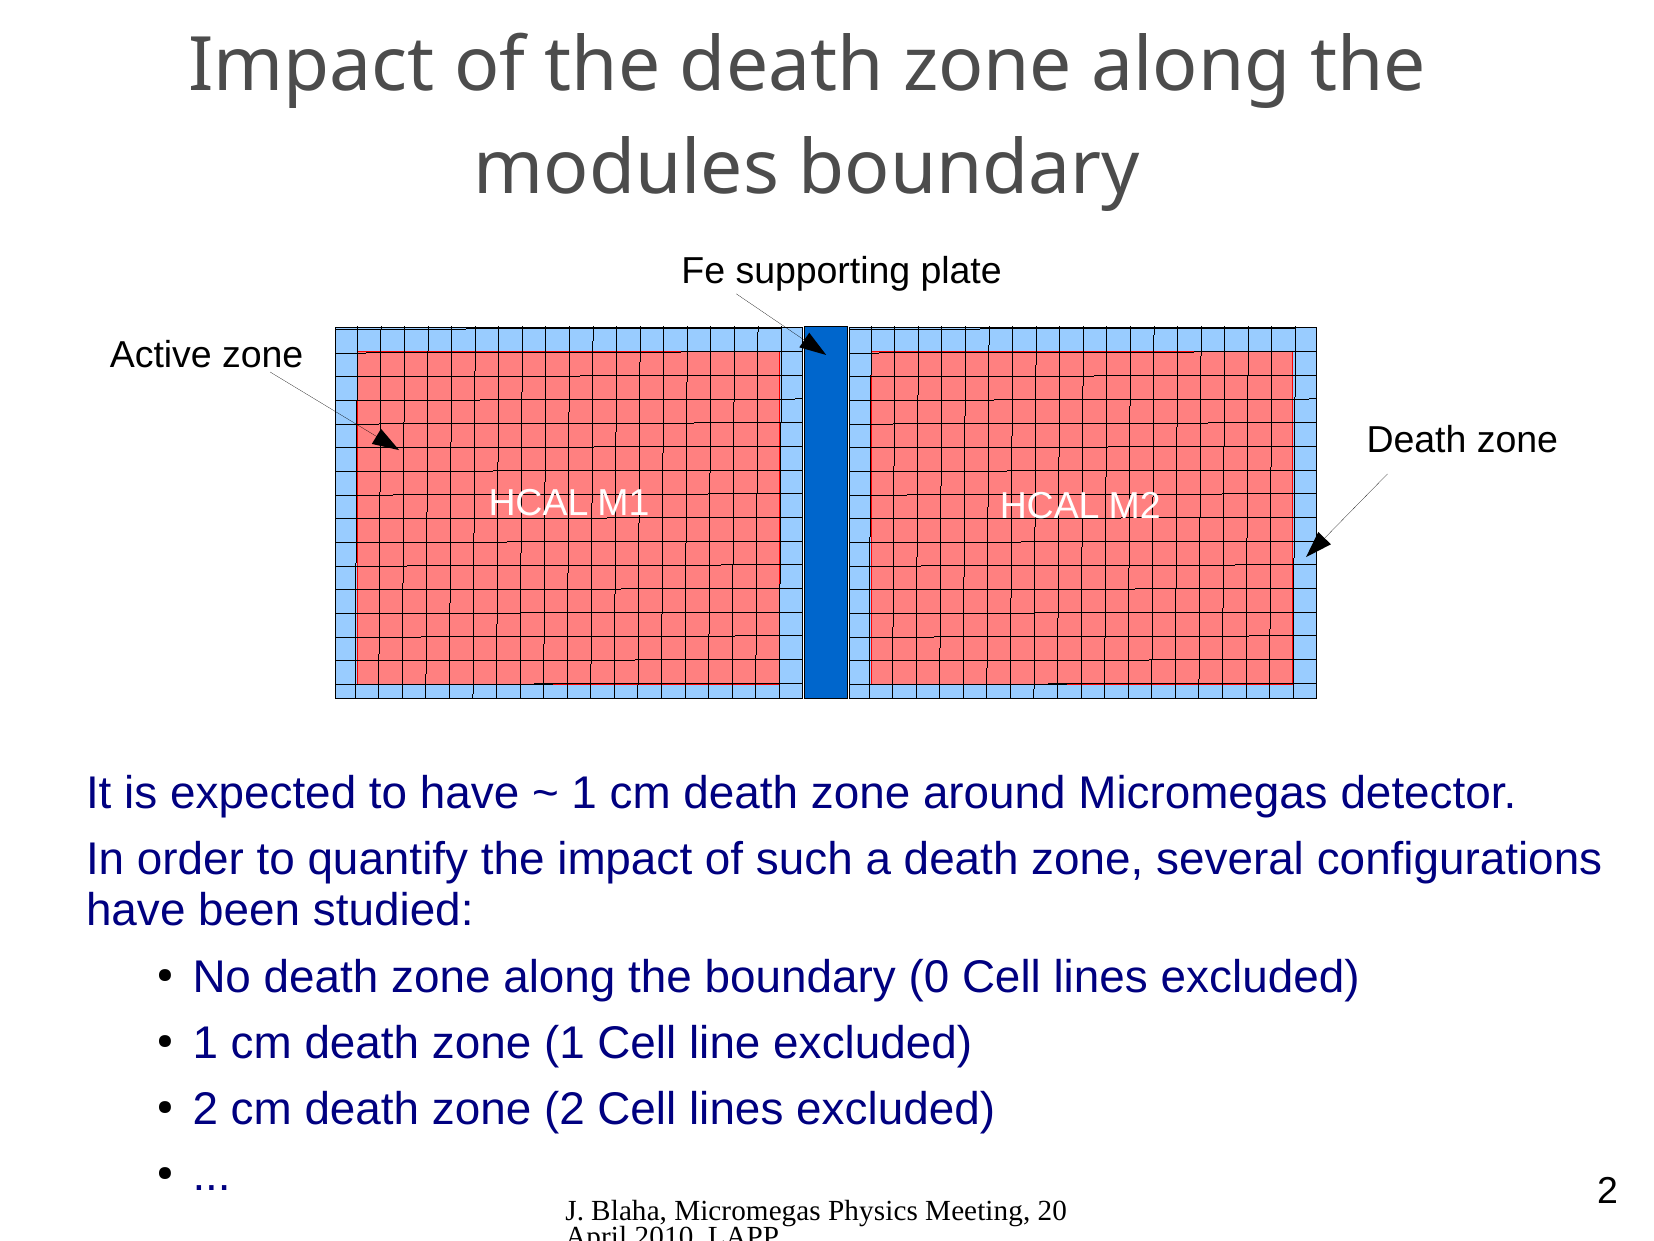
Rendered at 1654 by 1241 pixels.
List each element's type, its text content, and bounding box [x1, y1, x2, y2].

text_box [522, 424, 545, 447]
text_box [1271, 565, 1293, 588]
text_box [870, 590, 893, 613]
text_box [452, 401, 474, 423]
text_box [871, 496, 893, 518]
text_box [356, 614, 379, 637]
text_box [1106, 590, 1128, 612]
text_box [546, 377, 569, 399]
text_box [427, 590, 473, 613]
text_box [711, 329, 734, 351]
text_box [428, 401, 451, 423]
text_box [450, 637, 473, 660]
text_box [686, 589, 709, 612]
text_box [989, 448, 1011, 477]
text_box [615, 684, 661, 699]
text_box [546, 353, 569, 376]
text_box [356, 661, 378, 684]
text_box [451, 472, 474, 494]
text_box [688, 329, 710, 351]
text_box [450, 661, 473, 684]
text_box [475, 424, 498, 447]
text_box [1224, 542, 1246, 588]
text_box [1176, 684, 1198, 699]
text_box [1060, 400, 1082, 423]
text_box Death zone [1351, 411, 1573, 468]
text_box [757, 542, 780, 564]
text_box [758, 447, 780, 470]
text_box [686, 637, 708, 659]
text_box [592, 637, 614, 660]
text_box [663, 589, 685, 612]
text_box [710, 494, 733, 517]
text_box [893, 638, 916, 660]
text_box [1177, 471, 1200, 494]
text_box [756, 684, 779, 699]
text_box [988, 590, 1034, 613]
text_box [942, 448, 964, 471]
text_box [1060, 353, 1083, 376]
text_box [1200, 613, 1222, 636]
text_box [1131, 376, 1153, 399]
text_box [894, 543, 940, 589]
text_box [427, 614, 449, 636]
text_box [734, 447, 757, 470]
text_box [664, 329, 687, 375]
text_box [428, 424, 474, 447]
text_box [616, 447, 639, 470]
text_box [381, 448, 403, 471]
text_box [427, 637, 449, 660]
text_box [1153, 589, 1175, 612]
text_box [1247, 589, 1270, 612]
text_box [1225, 352, 1248, 375]
text_box [734, 494, 756, 517]
text_box [1012, 566, 1034, 589]
text_box [757, 328, 803, 699]
text_box [640, 424, 663, 446]
text_box [989, 424, 1035, 447]
text_box [405, 330, 451, 352]
text_box [966, 353, 988, 376]
text_box [426, 685, 449, 699]
text_box [403, 614, 426, 660]
text_box [1177, 495, 1200, 517]
text_box [639, 566, 662, 588]
text_box [1200, 566, 1223, 588]
text_box [639, 589, 662, 612]
text_box [569, 531, 591, 541]
text_box [918, 519, 940, 542]
text_box [1247, 542, 1270, 564]
text_box [1011, 685, 1057, 699]
text_box [568, 590, 591, 612]
text_box [617, 376, 639, 399]
text_box [1270, 684, 1293, 699]
text_box [357, 401, 380, 435]
text_box [1153, 637, 1175, 659]
text_box [1223, 613, 1246, 636]
text_box [592, 542, 615, 565]
text_box [849, 327, 894, 699]
text_box [1060, 329, 1083, 352]
text_box [522, 400, 545, 423]
text_box [1201, 447, 1223, 470]
text_box [1129, 637, 1152, 683]
text_box [1247, 565, 1270, 588]
text_box [498, 531, 544, 565]
text_box [1200, 637, 1222, 659]
text_box [757, 589, 779, 612]
text_box [1060, 424, 1082, 447]
text_box [593, 353, 616, 375]
text_box [1247, 660, 1269, 683]
text_box [1272, 327, 1317, 541]
text_box [895, 330, 918, 352]
text_box [1106, 613, 1128, 636]
text_box [1107, 424, 1129, 470]
text_box [940, 661, 963, 684]
text_box [1153, 613, 1175, 636]
text_box [871, 448, 917, 471]
text_box [1271, 542, 1317, 699]
text_box [1272, 329, 1295, 351]
text_box [1153, 542, 1176, 565]
text_box [1248, 447, 1294, 470]
text_box [988, 535, 1011, 542]
text_box [592, 566, 615, 589]
text_box [941, 543, 964, 565]
text_box [428, 377, 451, 400]
text_box [1129, 613, 1152, 636]
text_box [1271, 589, 1293, 612]
text_box [1272, 352, 1295, 375]
text_box [475, 377, 498, 423]
text_box Fe supporting plate [666, 242, 1017, 299]
text_box [894, 567, 916, 589]
text_box [521, 566, 544, 589]
text_box [380, 614, 402, 637]
text_box [404, 448, 427, 471]
text_box [568, 637, 591, 660]
text_box [499, 377, 545, 399]
text_box [1013, 377, 1035, 399]
text_box [1178, 329, 1224, 375]
text_box [710, 589, 732, 612]
text_box [593, 400, 616, 423]
text_box [592, 613, 614, 636]
text_box [1154, 353, 1177, 375]
text_box [918, 495, 940, 518]
text_box [1012, 471, 1035, 477]
text_box [941, 590, 963, 613]
text_box [1249, 352, 1271, 375]
text_box [918, 448, 941, 471]
text_box [1058, 637, 1081, 660]
text_box [617, 400, 639, 423]
text_box [405, 353, 427, 376]
text_box [356, 567, 379, 589]
text_box [917, 614, 963, 660]
text_box [966, 377, 988, 400]
text_box [1154, 447, 1176, 470]
text_box [1059, 471, 1082, 477]
text_box [1202, 329, 1224, 351]
text_box [941, 519, 964, 542]
text_box [966, 327, 1012, 352]
text_box [523, 329, 545, 352]
text_box [1130, 424, 1153, 446]
text_box [640, 376, 663, 399]
text_box [1154, 471, 1176, 477]
text_box [1036, 377, 1059, 399]
text_box [1248, 423, 1271, 446]
text_box [381, 353, 404, 376]
text_box [965, 472, 988, 494]
text_box [639, 660, 661, 683]
text_box [1271, 494, 1294, 517]
text_box [427, 519, 450, 542]
text_box [941, 614, 963, 636]
text_box [870, 614, 916, 637]
text_box [546, 424, 568, 447]
text_box [756, 660, 779, 683]
text_box [474, 614, 520, 636]
text_box [474, 543, 497, 565]
text_box [758, 423, 780, 446]
text_box [356, 685, 378, 699]
text_box [1012, 535, 1034, 565]
text_box [357, 519, 379, 542]
text_box [895, 353, 918, 376]
text_box [568, 661, 614, 683]
text_box [545, 542, 568, 565]
text_box [870, 638, 892, 660]
text_box [357, 496, 379, 518]
text_box [942, 424, 964, 447]
text_box It is expected to have ~ 1 cm death zone around Micromegas detector. In order to quantify the impact of such a death zone, several configurations have been studied: No death zone along the boundary (0 Cell lines excluded) 1 cm death zone (1 Cell line excluded) 2 cm death zone (2 Cell lines excluded) ... [71, 759, 1619, 1209]
text_box [1176, 613, 1199, 636]
text_box [1201, 376, 1224, 399]
text_box [1011, 614, 1034, 636]
text_box [1152, 660, 1175, 683]
text_box [451, 566, 473, 589]
text_box [1177, 447, 1200, 470]
text_box [474, 637, 496, 660]
text_box [1105, 661, 1128, 683]
text_box [1107, 353, 1130, 375]
text_box [639, 531, 662, 541]
text_box [474, 661, 496, 684]
text_box [919, 353, 941, 376]
text_box [568, 613, 591, 636]
text_box [710, 518, 733, 541]
text_box [545, 566, 591, 589]
text_box [616, 531, 638, 541]
text_box [1129, 684, 1151, 699]
text_box [663, 566, 685, 588]
text_box [989, 353, 1012, 376]
text_box [965, 424, 988, 447]
text_box [1083, 535, 1105, 541]
text_box [733, 684, 755, 699]
text_box [405, 377, 427, 400]
text_box [1035, 637, 1057, 660]
text_box [499, 329, 522, 352]
text_box [521, 590, 544, 612]
text_box [403, 661, 449, 684]
text_box [1154, 376, 1177, 399]
text_box [404, 519, 426, 542]
text_box [709, 660, 732, 683]
text_box [545, 613, 567, 636]
text_box [570, 329, 616, 352]
text_box [1272, 423, 1294, 446]
text_box [1154, 424, 1200, 446]
text_box [1036, 424, 1059, 447]
text_box [544, 684, 567, 699]
text_box [335, 327, 357, 423]
text_box [639, 613, 685, 636]
text_box [1223, 684, 1246, 699]
text_box [941, 495, 964, 518]
text_box [593, 424, 639, 470]
text_box [1083, 400, 1106, 423]
text_box [917, 590, 940, 613]
text_box [403, 685, 425, 699]
text_box [1130, 542, 1152, 565]
text_box [1083, 471, 1106, 477]
text_box [1059, 566, 1081, 589]
text_box [662, 660, 685, 683]
text_box [568, 684, 590, 699]
text_box [710, 542, 733, 588]
text_box [1083, 448, 1106, 470]
text_box [592, 531, 615, 541]
text_box [569, 448, 592, 470]
text_box [640, 447, 686, 470]
text_box [1036, 471, 1058, 477]
text_box [1035, 566, 1058, 589]
text_box [1084, 329, 1106, 352]
text_box [404, 495, 450, 518]
text_box [687, 447, 710, 470]
text_box [1200, 542, 1223, 565]
text_box [380, 543, 426, 589]
text_box [1224, 471, 1247, 493]
text_box [381, 377, 404, 400]
text_box [917, 685, 939, 699]
text_box [1176, 589, 1199, 612]
text_box [335, 413, 379, 699]
text_box [917, 661, 939, 684]
text_box [1177, 542, 1199, 565]
text_box [451, 543, 473, 565]
text_box [1247, 684, 1269, 699]
text_box [871, 472, 893, 495]
text_box [379, 685, 402, 699]
text_box [545, 531, 568, 541]
text_box [499, 400, 521, 423]
text_box [733, 660, 755, 683]
text_box [965, 519, 987, 542]
text_box [1130, 471, 1153, 477]
text_box [1270, 636, 1293, 659]
text_box [942, 377, 965, 400]
text_box [544, 661, 567, 683]
text_box [663, 518, 686, 541]
text_box [474, 566, 497, 589]
text_box [380, 519, 403, 542]
text_box [1035, 661, 1057, 684]
text_box [665, 495, 686, 517]
text_box [452, 377, 474, 400]
text_box [734, 542, 756, 564]
text_box [758, 376, 781, 399]
text_box [664, 424, 686, 446]
text_box [895, 424, 917, 447]
text_box Active zone [95, 326, 319, 383]
text_box [662, 684, 685, 699]
text_box [789, 327, 803, 338]
text_box [711, 400, 757, 422]
text_box [1106, 542, 1129, 565]
title Impact of the death zone along the modules boundary [0, 18, 1635, 208]
text_box [1082, 684, 1104, 699]
text_box [1013, 400, 1035, 423]
text_box [498, 590, 520, 613]
text_box [942, 330, 965, 352]
text_box HCAL M2 [985, 477, 1176, 535]
text_box [734, 518, 756, 541]
text_box [1082, 613, 1105, 636]
text_box [1224, 494, 1247, 517]
text_box [965, 448, 988, 471]
text_box [663, 471, 686, 494]
text_box [521, 637, 567, 660]
text_box [709, 637, 732, 659]
text_box [687, 518, 709, 541]
text_box [592, 566, 638, 612]
text_box [895, 401, 917, 423]
text_box [686, 660, 708, 683]
text_box [1013, 329, 1036, 352]
text_box [964, 614, 987, 636]
text_box [1225, 400, 1247, 422]
text_box [688, 352, 710, 375]
text_box [964, 637, 987, 660]
text_box [1224, 518, 1270, 541]
text_box [1036, 400, 1059, 423]
text_box [639, 637, 661, 659]
text_box [1106, 535, 1129, 541]
text_box [1248, 400, 1271, 422]
text_box [357, 472, 403, 518]
text_box [1013, 353, 1059, 376]
text_box [1152, 684, 1175, 699]
text_box [1058, 684, 1081, 699]
text_box [870, 543, 893, 566]
text_box [358, 330, 380, 376]
text_box [1271, 518, 1294, 541]
text_box [476, 329, 498, 352]
text_box [918, 424, 941, 447]
text_box [593, 376, 616, 399]
text_box [734, 471, 757, 493]
text_box [1130, 535, 1152, 541]
text_box [546, 329, 569, 352]
text_box [870, 567, 893, 589]
text_box [894, 519, 917, 542]
text_box [450, 614, 473, 636]
text_box [569, 424, 592, 447]
text_box [617, 353, 663, 375]
text_box [617, 329, 640, 352]
text_box [1082, 590, 1105, 612]
text_box [1177, 566, 1199, 588]
text_box [523, 353, 545, 376]
text_box [871, 377, 894, 400]
text_box [451, 495, 473, 518]
text_box [569, 542, 591, 565]
text_box [663, 542, 709, 565]
text_box [427, 543, 450, 565]
text_box [1225, 329, 1248, 351]
text_box [403, 590, 426, 613]
text_box [1035, 535, 1058, 541]
text_box [428, 472, 450, 494]
text_box [497, 661, 520, 684]
text_box [497, 685, 520, 699]
text_box [1082, 661, 1104, 683]
text_box [1178, 376, 1200, 399]
text_box [1012, 448, 1035, 470]
text_box [380, 543, 403, 566]
text_box [521, 613, 544, 636]
text_box [1200, 518, 1223, 541]
text_box [1131, 353, 1153, 375]
text_box [735, 329, 781, 351]
text_box [664, 400, 686, 423]
text_box [358, 377, 380, 400]
text_box [640, 400, 663, 423]
text_box [615, 613, 638, 636]
text_box [1035, 590, 1058, 612]
text_box [356, 590, 379, 613]
text_box [381, 424, 403, 447]
text_box [965, 495, 985, 518]
text_box [1107, 471, 1129, 477]
text_box [942, 353, 965, 376]
text_box [919, 330, 941, 352]
text_box [381, 401, 427, 423]
text_box [711, 352, 734, 375]
text_box [546, 400, 592, 423]
text_box [497, 637, 520, 660]
text_box [591, 684, 614, 699]
text_box [735, 352, 757, 375]
text_box HCAL M1 [473, 473, 665, 531]
text_box [1153, 566, 1176, 588]
text_box [1130, 447, 1153, 470]
text_box [709, 684, 732, 699]
text_box [942, 401, 988, 423]
text_box [1176, 637, 1199, 659]
text_box [450, 685, 496, 699]
text_box [988, 566, 1011, 589]
text_box [711, 376, 734, 399]
text_box [964, 590, 987, 613]
text_box [733, 613, 779, 659]
text_box [1037, 329, 1059, 352]
text_box [871, 401, 894, 447]
text_box [404, 472, 427, 494]
text_box [940, 685, 963, 699]
text_box [988, 543, 1011, 565]
text_box [918, 401, 941, 423]
text_box [894, 472, 917, 518]
text_box [1224, 447, 1247, 470]
text_box [733, 565, 756, 588]
text_box [687, 471, 733, 517]
text_box [893, 661, 916, 684]
text_box [1107, 376, 1130, 399]
text_box [1200, 589, 1246, 612]
text_box [804, 326, 848, 699]
text_box [452, 327, 475, 352]
text_box [498, 566, 520, 589]
text_box [964, 685, 986, 699]
text_box [1176, 660, 1222, 683]
text_box [428, 353, 451, 376]
text_box [1059, 535, 1082, 541]
text_box [639, 542, 662, 565]
text_box [1248, 376, 1271, 399]
text_box [379, 661, 402, 684]
text_box [1201, 471, 1223, 517]
text_box [1154, 400, 1177, 423]
text_box [757, 494, 780, 517]
text_box [686, 684, 708, 699]
text_box [1199, 684, 1222, 699]
text_box [570, 353, 592, 399]
text_box [1223, 660, 1246, 683]
text_box [734, 423, 757, 446]
text_box [1082, 566, 1105, 589]
text_box [1035, 542, 1058, 565]
text_box [380, 590, 402, 613]
text_box [1177, 518, 1199, 541]
text_box [664, 376, 710, 399]
text_box [1107, 400, 1153, 423]
text_box [1247, 613, 1293, 659]
text_box [733, 589, 756, 612]
text_box [357, 448, 380, 471]
text_box [499, 353, 522, 376]
text_box [1225, 423, 1247, 446]
text_box [356, 638, 402, 660]
text_box [1131, 329, 1177, 352]
text_box [381, 330, 404, 352]
text_box [615, 637, 638, 683]
text_box [522, 448, 545, 470]
text_box [758, 400, 781, 422]
text_box [918, 472, 964, 494]
text_box [451, 519, 497, 542]
text_box [686, 613, 732, 636]
text_box [1225, 376, 1247, 399]
text_box [1011, 661, 1034, 684]
text_box [521, 661, 543, 684]
text_box [987, 685, 1010, 699]
text_box [941, 566, 987, 589]
text_box [641, 329, 663, 352]
text_box [1178, 400, 1200, 423]
text_box [711, 447, 733, 470]
text_box [1082, 637, 1128, 660]
text_box [1106, 566, 1152, 612]
text_box [758, 352, 781, 375]
text_box [1011, 637, 1034, 660]
text_box [427, 566, 450, 589]
text_box [1083, 424, 1106, 447]
text_box [1058, 661, 1081, 683]
text_box [1248, 471, 1270, 493]
text_box [757, 518, 780, 541]
text_box [1249, 329, 1271, 351]
text_box [893, 685, 916, 699]
text_box [499, 424, 521, 447]
text_box [870, 661, 892, 684]
text_box [1270, 660, 1293, 683]
text_box [452, 353, 498, 376]
text_box [1272, 400, 1294, 422]
text_box [522, 531, 544, 541]
text_box [616, 542, 638, 565]
text_box 2 [1582, 1161, 1633, 1219]
text_box [1060, 353, 1106, 399]
text_box [1035, 613, 1081, 636]
text_box [1271, 471, 1294, 493]
text_box [1153, 535, 1176, 541]
text_box [711, 423, 733, 446]
text_box [1036, 448, 1082, 470]
text_box [404, 424, 427, 447]
text_box [357, 426, 380, 447]
text_box [989, 377, 1012, 423]
text_box [662, 637, 685, 659]
text_box [451, 448, 474, 471]
text_box [687, 400, 710, 446]
text_box [1248, 494, 1270, 517]
text_box [758, 471, 780, 493]
text_box [1105, 684, 1128, 699]
text_box [1059, 590, 1081, 612]
text_box [1223, 637, 1246, 659]
text_box [965, 543, 987, 565]
text_box [545, 590, 567, 612]
text_box [1201, 400, 1224, 446]
text_box [521, 685, 543, 699]
text_box [735, 376, 757, 399]
text_box [988, 637, 1010, 660]
text_box [428, 448, 450, 471]
text_box [686, 566, 709, 588]
text_box [895, 377, 941, 400]
text_box [1059, 542, 1105, 565]
text_box [988, 614, 1010, 636]
text_box [1107, 329, 1130, 352]
text_box [546, 448, 568, 470]
text_box [475, 448, 521, 473]
text_box [964, 661, 1010, 684]
text_box [757, 613, 779, 635]
text_box [474, 590, 497, 613]
text_box [894, 590, 916, 613]
